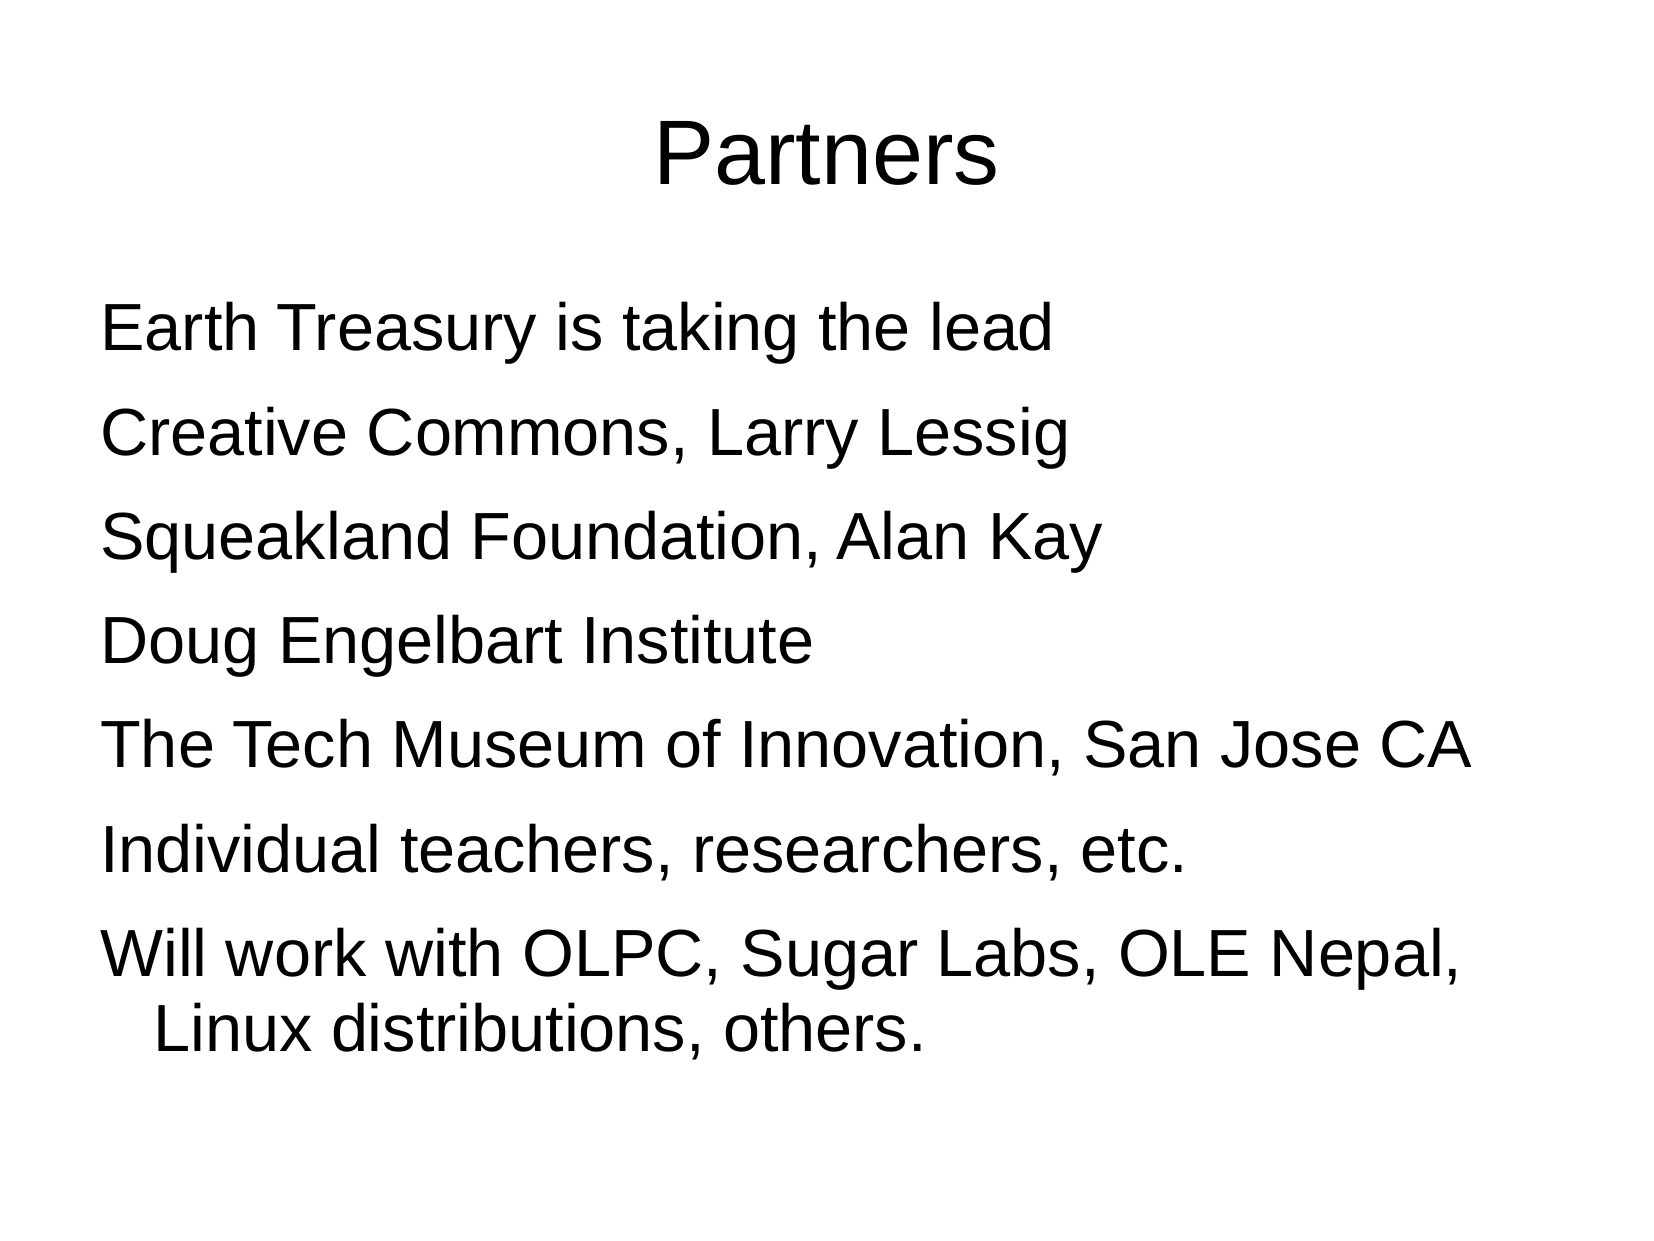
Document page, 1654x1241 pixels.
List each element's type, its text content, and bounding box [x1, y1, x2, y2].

list Earth Treasury is taking the lead Creative Commons, Larry Lessig Squeakland Foundation, Alan Kay Doug Engelbart Institute The Tech Museum of Innovation, San Jose CA Individual teachers, researchers, etc. Will work with OLPC, Sugar Labs, OLE Nepal, Linux distributions, others. [82, 290, 1571, 1094]
title Partners [82, 56, 1571, 250]
